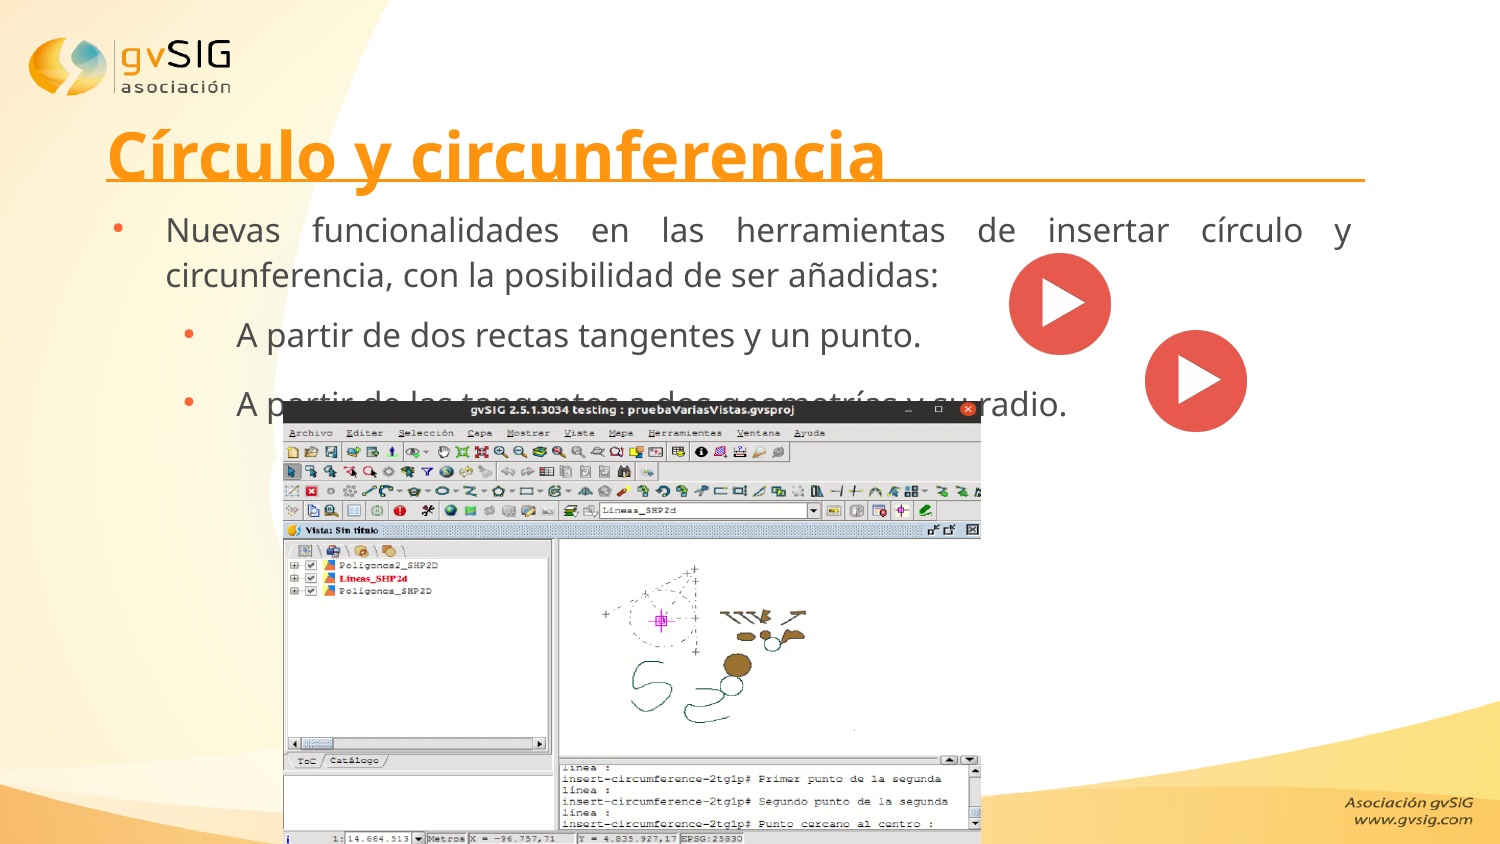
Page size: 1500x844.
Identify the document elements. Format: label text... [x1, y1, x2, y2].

list Nuevas funcionalidades en las herramientas de insertar círculo y circunferencia, con la posibilidad de ser añadidas: A partir de dos rectas tangentes y un punto. A partir de las tangentes a dos geometrías y su radio. [94, 206, 1354, 844]
picture [1145, 330, 1247, 432]
picture [1009, 253, 1111, 355]
picture [0, 0, 1500, 844]
picture [283, 401, 981, 844]
title Círculo y circunferencia [106, 115, 1457, 193]
